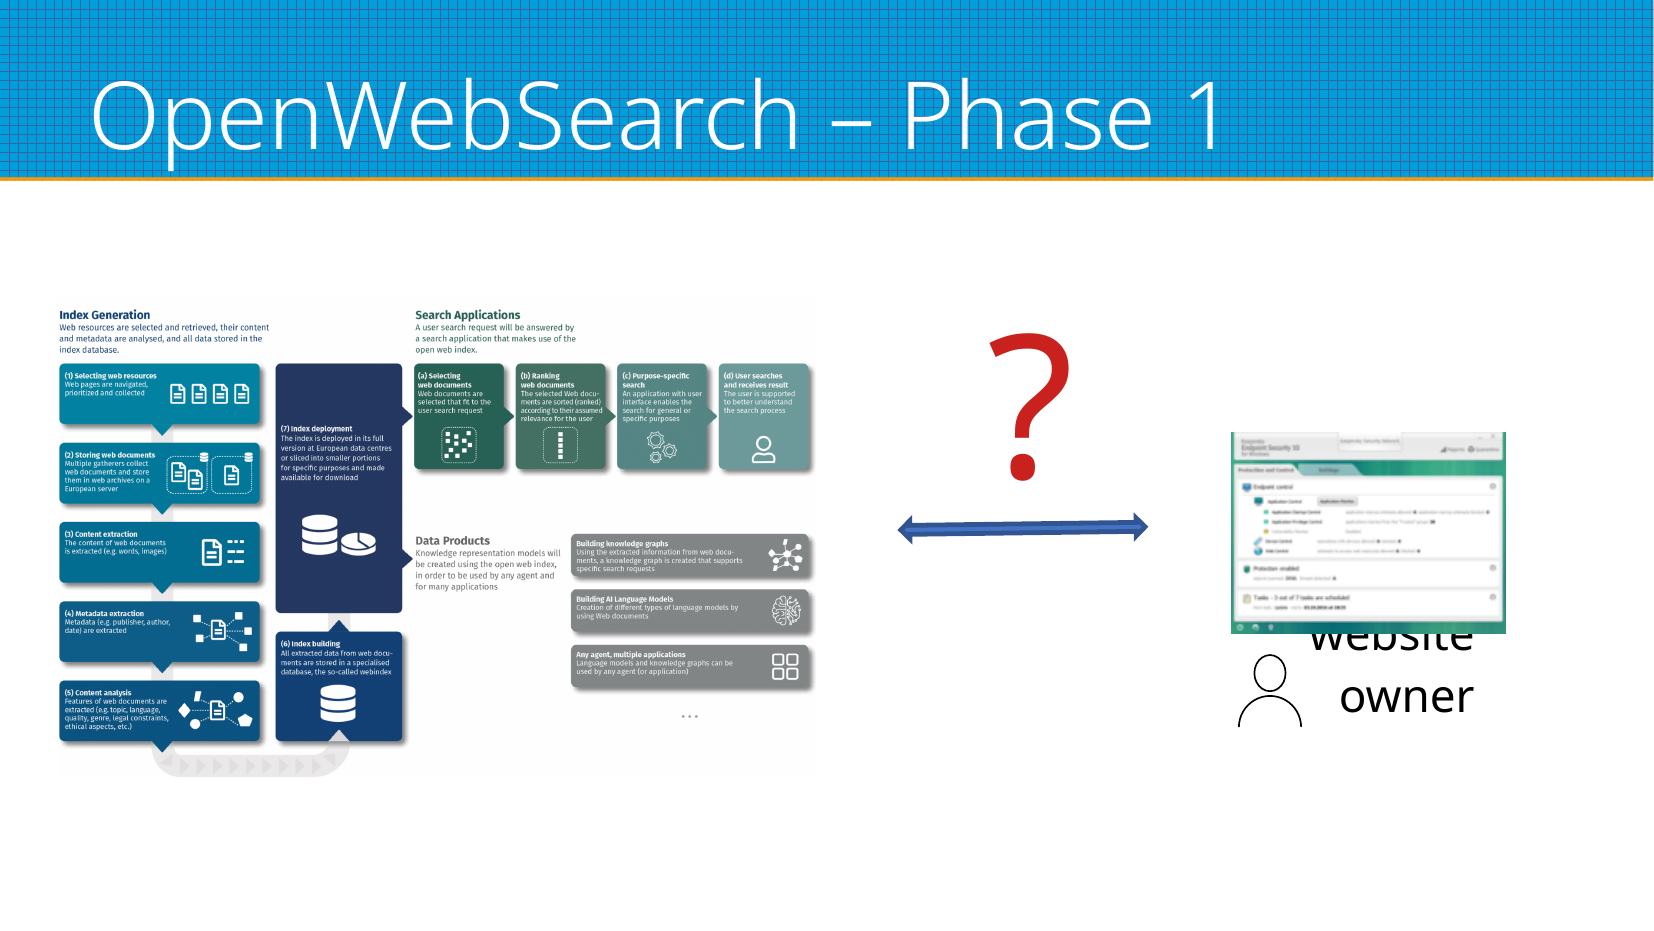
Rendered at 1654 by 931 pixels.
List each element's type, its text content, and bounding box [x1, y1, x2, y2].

text_box [900, 520, 1012, 539]
title OpenWebSearch – Phase 1 [88, 14, 1565, 178]
picture [1231, 432, 1506, 634]
picture [58, 297, 817, 777]
text_box [1079, 517, 1146, 536]
text_box website owner [1302, 633, 1602, 819]
text_box [1207, 619, 1302, 764]
text_box ? [981, 268, 1079, 533]
